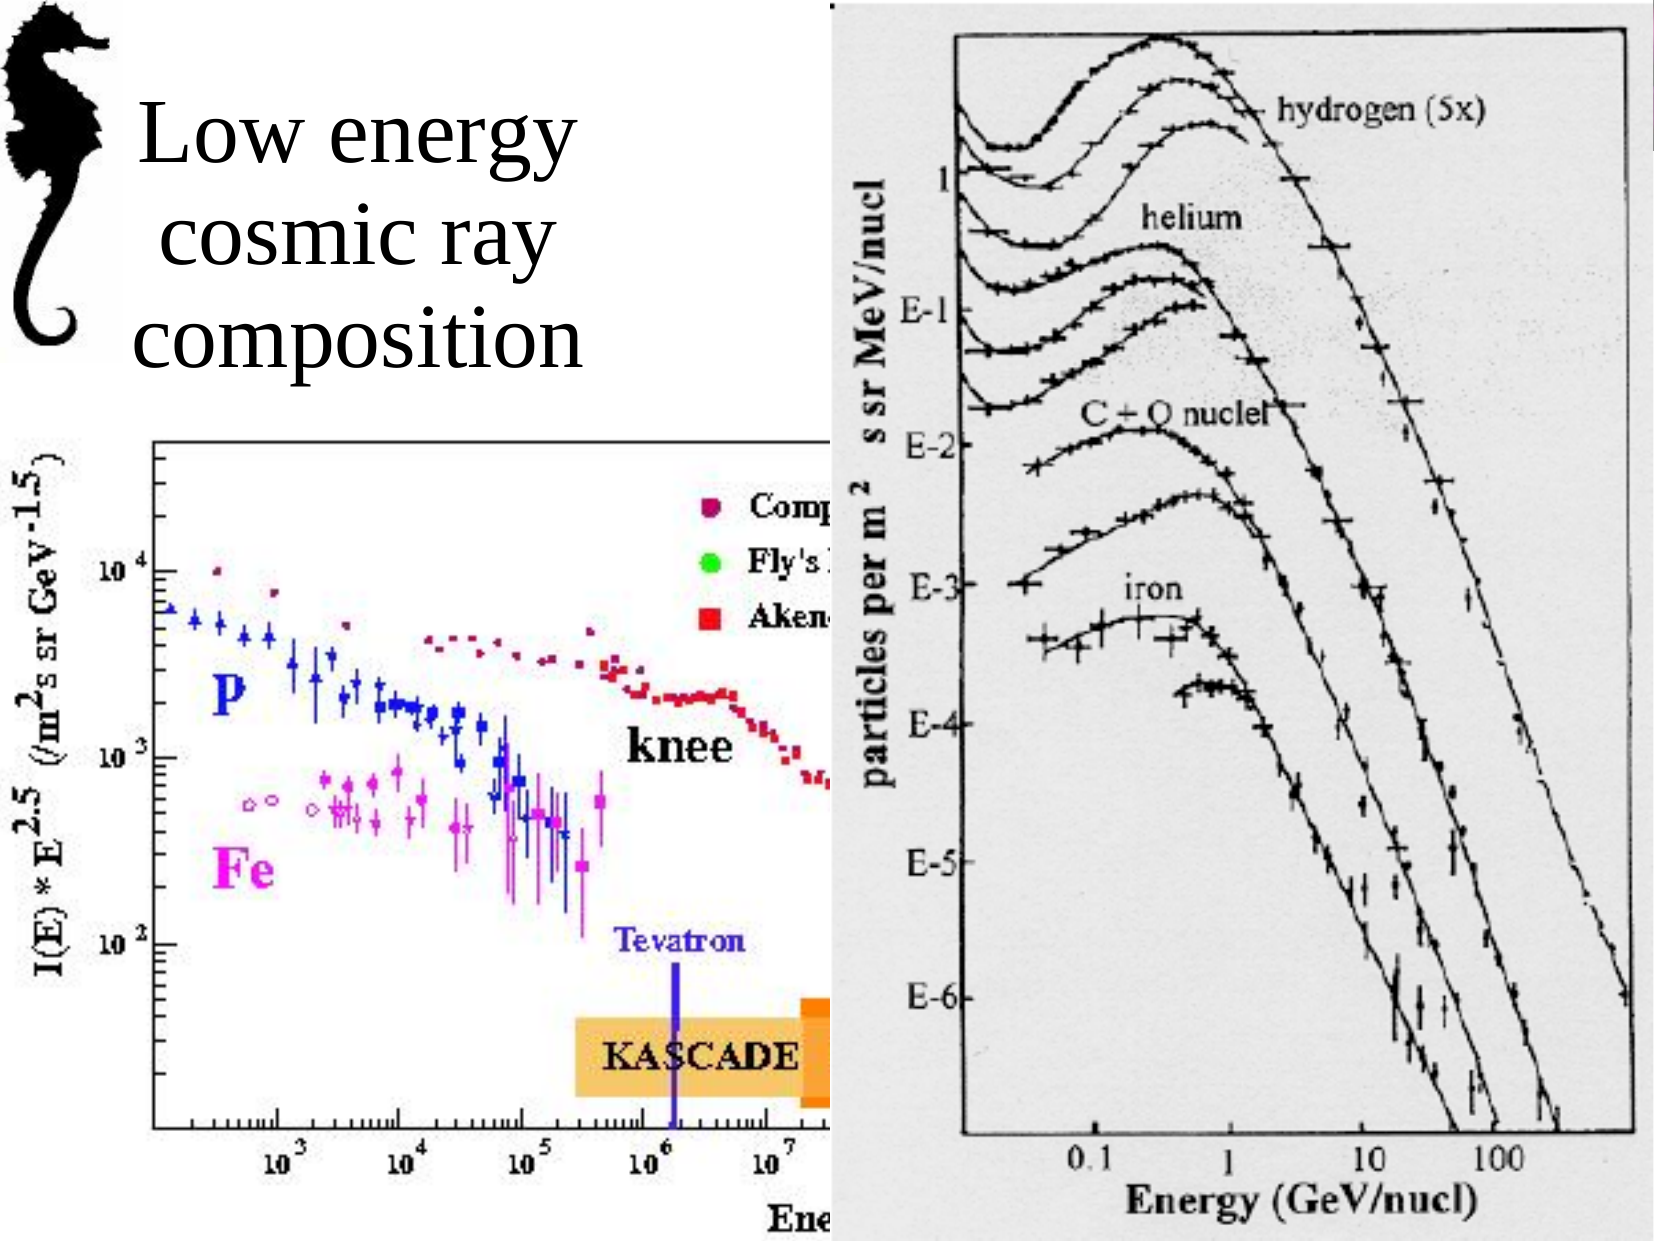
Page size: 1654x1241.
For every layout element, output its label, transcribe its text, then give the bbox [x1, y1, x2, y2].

title Low energy cosmic ray composition [0, 0, 717, 427]
picture [0, 0, 1654, 1241]
